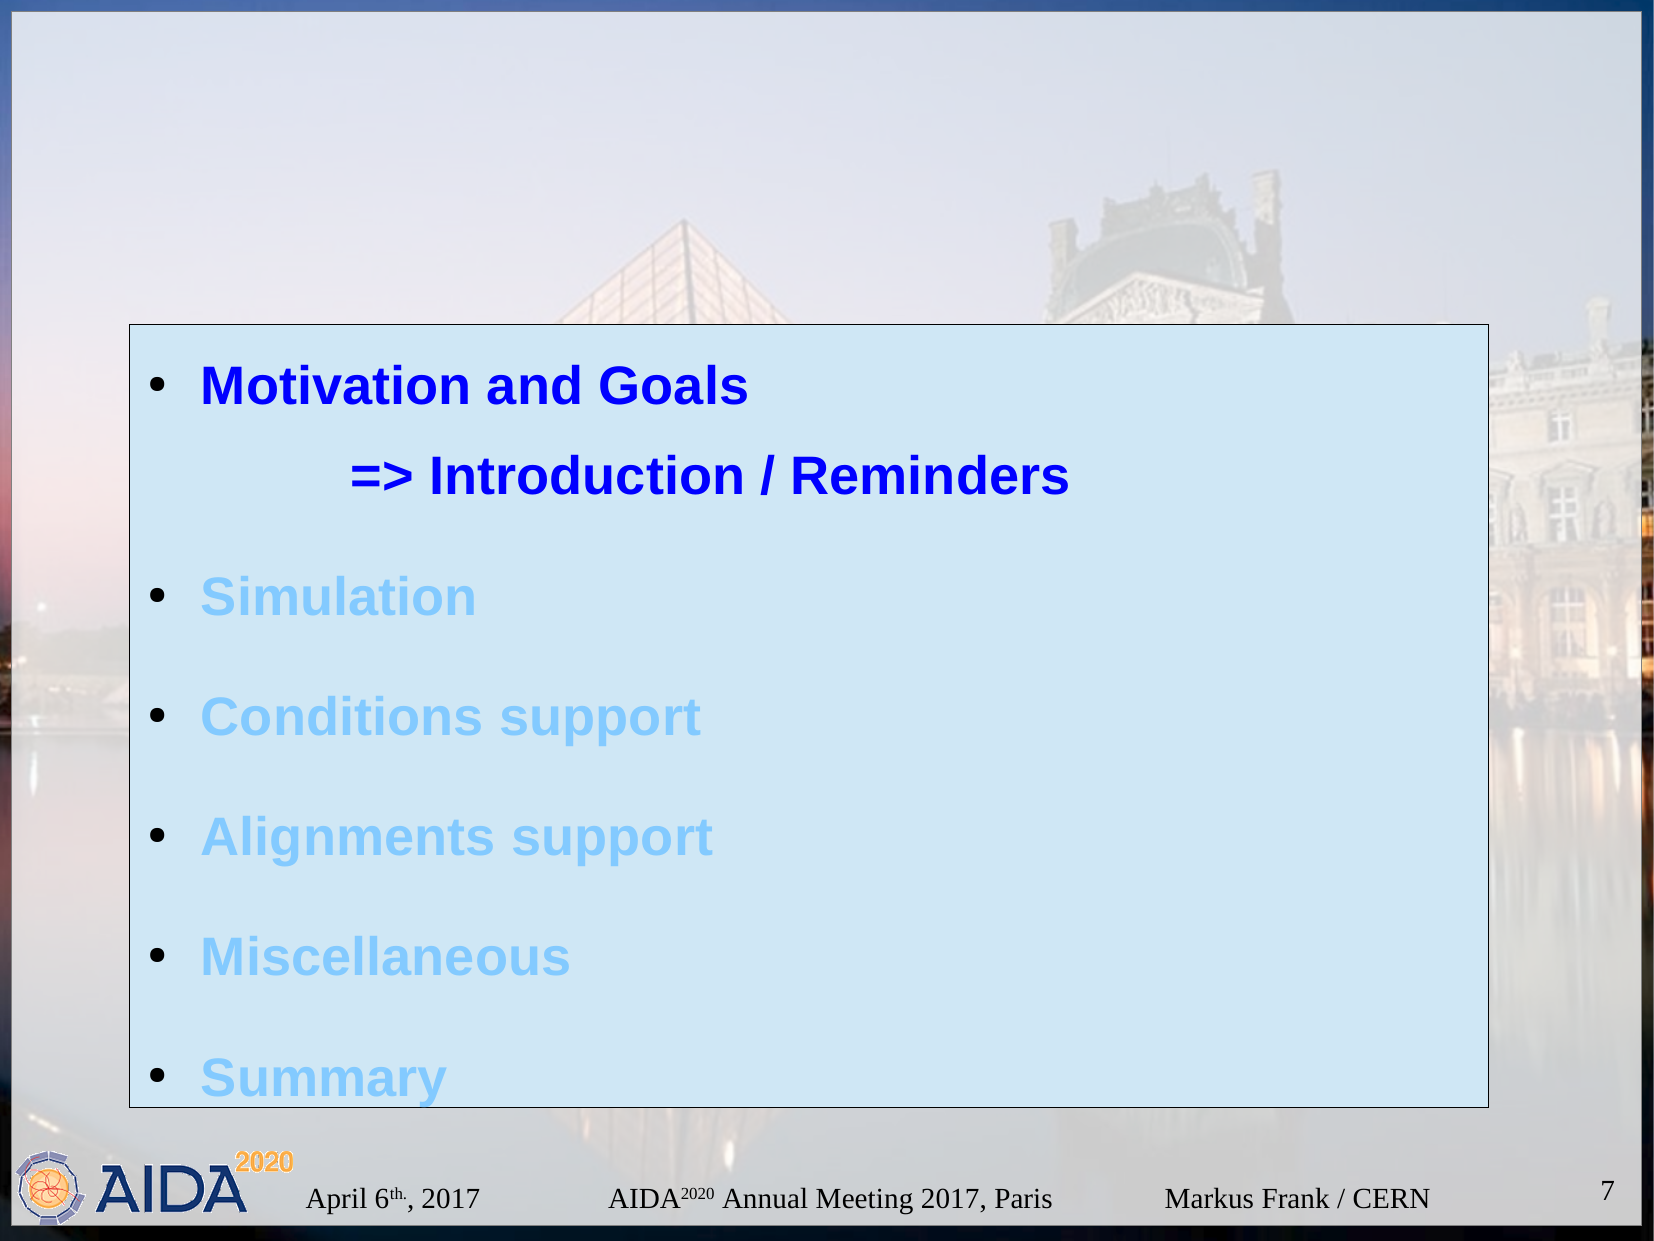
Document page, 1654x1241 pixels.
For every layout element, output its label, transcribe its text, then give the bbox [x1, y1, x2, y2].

list Motivation and Goals => Introduction / Reminders Simulation Conditions support Alignments support Miscellaneous Summary [129, 324, 1489, 1078]
picture [0, 0, 1654, 1241]
